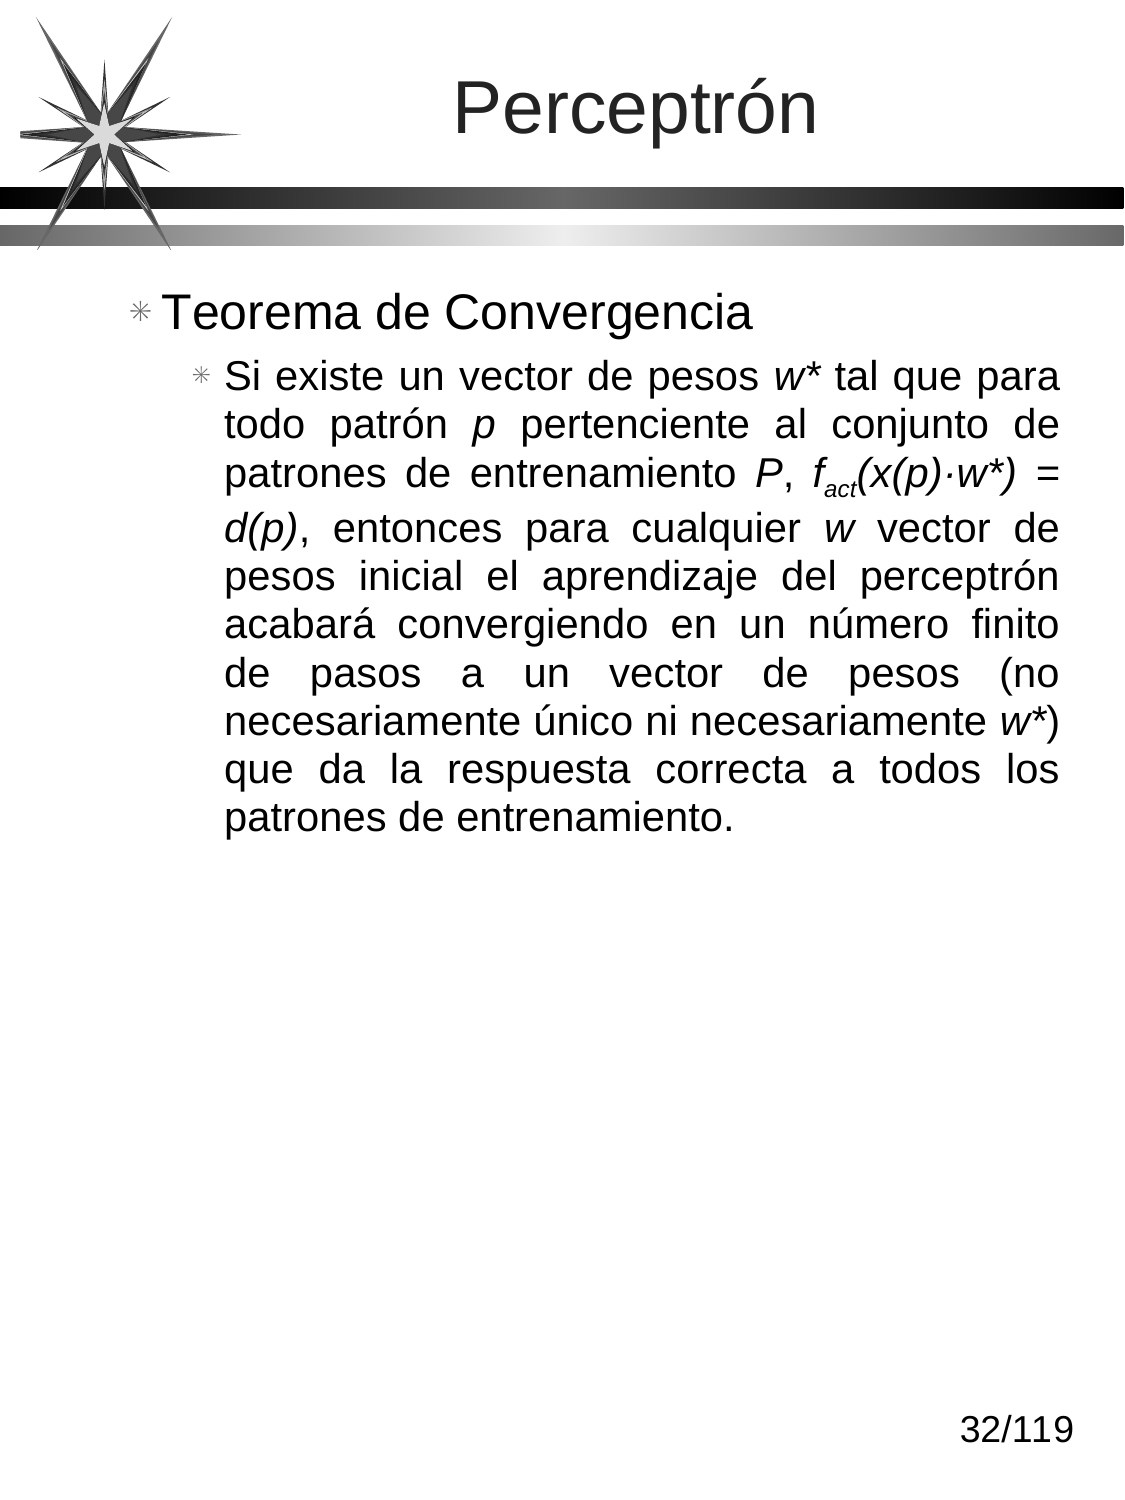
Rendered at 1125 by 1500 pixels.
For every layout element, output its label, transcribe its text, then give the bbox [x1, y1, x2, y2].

list Teorema de Convergencia Si existe un vector de pesos w* tal que para todo patrón p pertenciente al conjunto de patrones de entrenamiento P, fact(x(p)·w*) = d(p), entonces para cualquier w vector de pesos inicial el aprendizaje del perceptrón acabará convergiendo en un número finito de pasos a un vector de pesos (no necesariamente único ni necesariamente w*) que da la respuesta correcta a todos los patrones de entrenamiento. [37, 275, 1075, 1450]
title Perceptrón [174, 50, 1097, 163]
